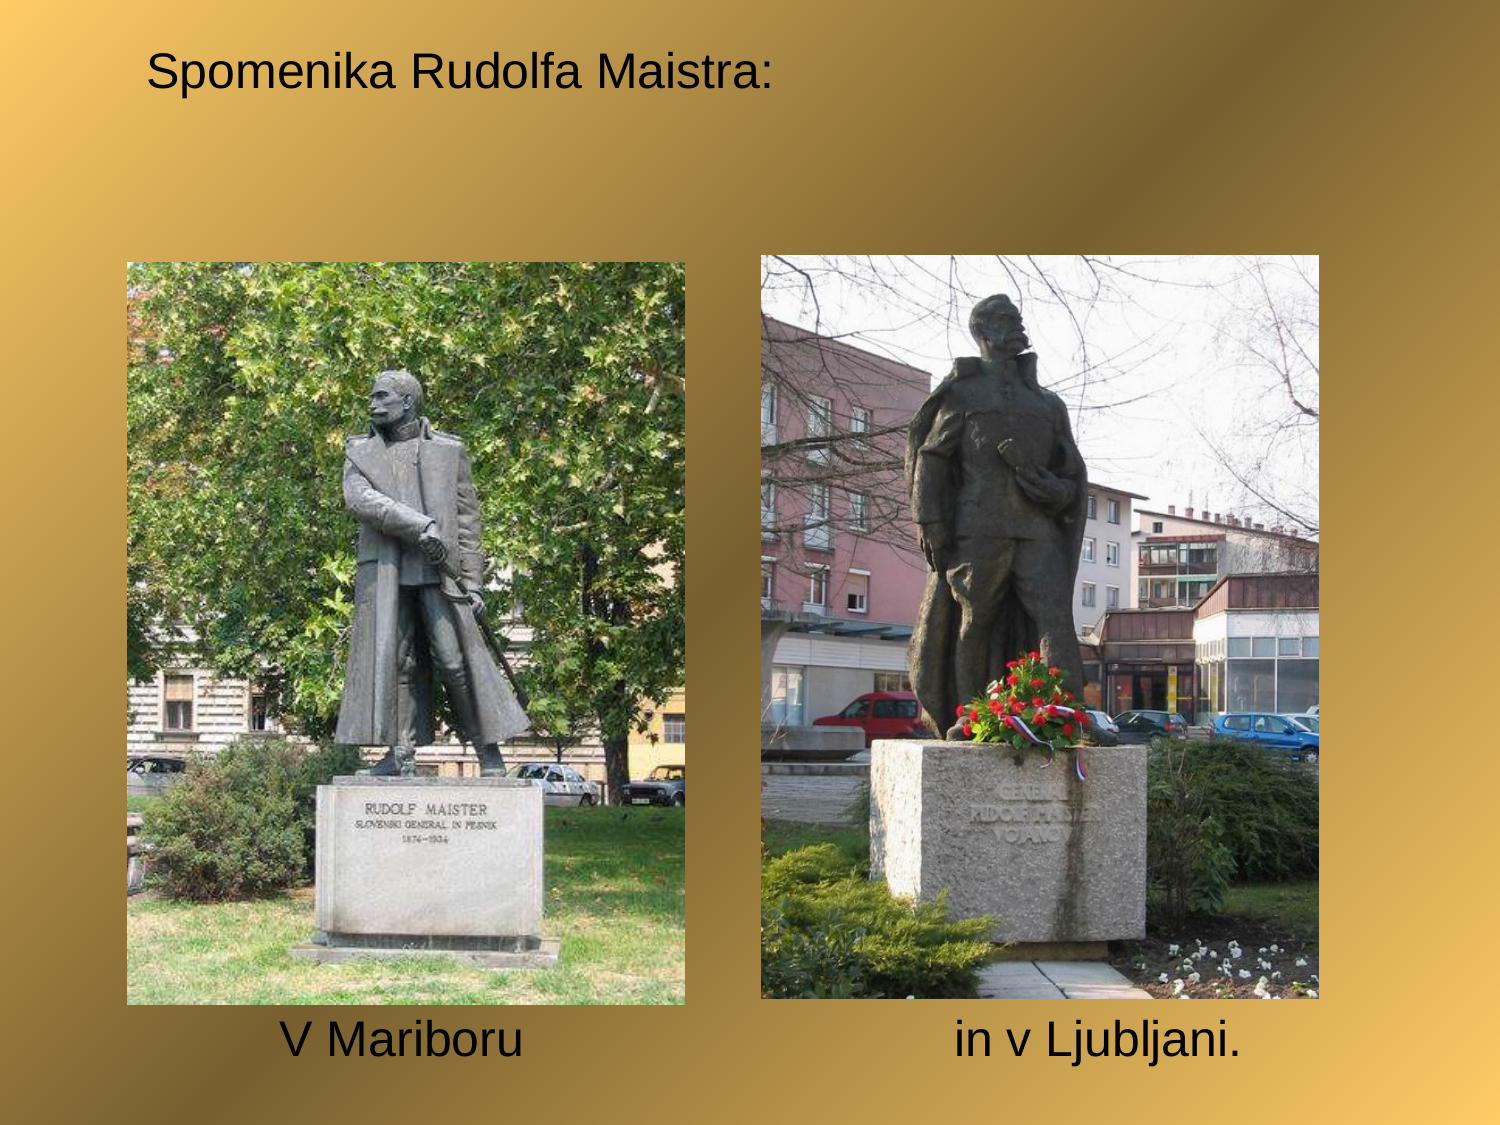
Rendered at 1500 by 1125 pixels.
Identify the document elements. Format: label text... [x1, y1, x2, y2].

text_box V Mariboru [112, 999, 692, 1075]
picture [127, 262, 685, 999]
picture [761, 255, 1319, 999]
text_box Spomenika Rudolfa Maistra: [41, 30, 880, 106]
text_box in v Ljubljani. [820, 999, 1376, 1075]
